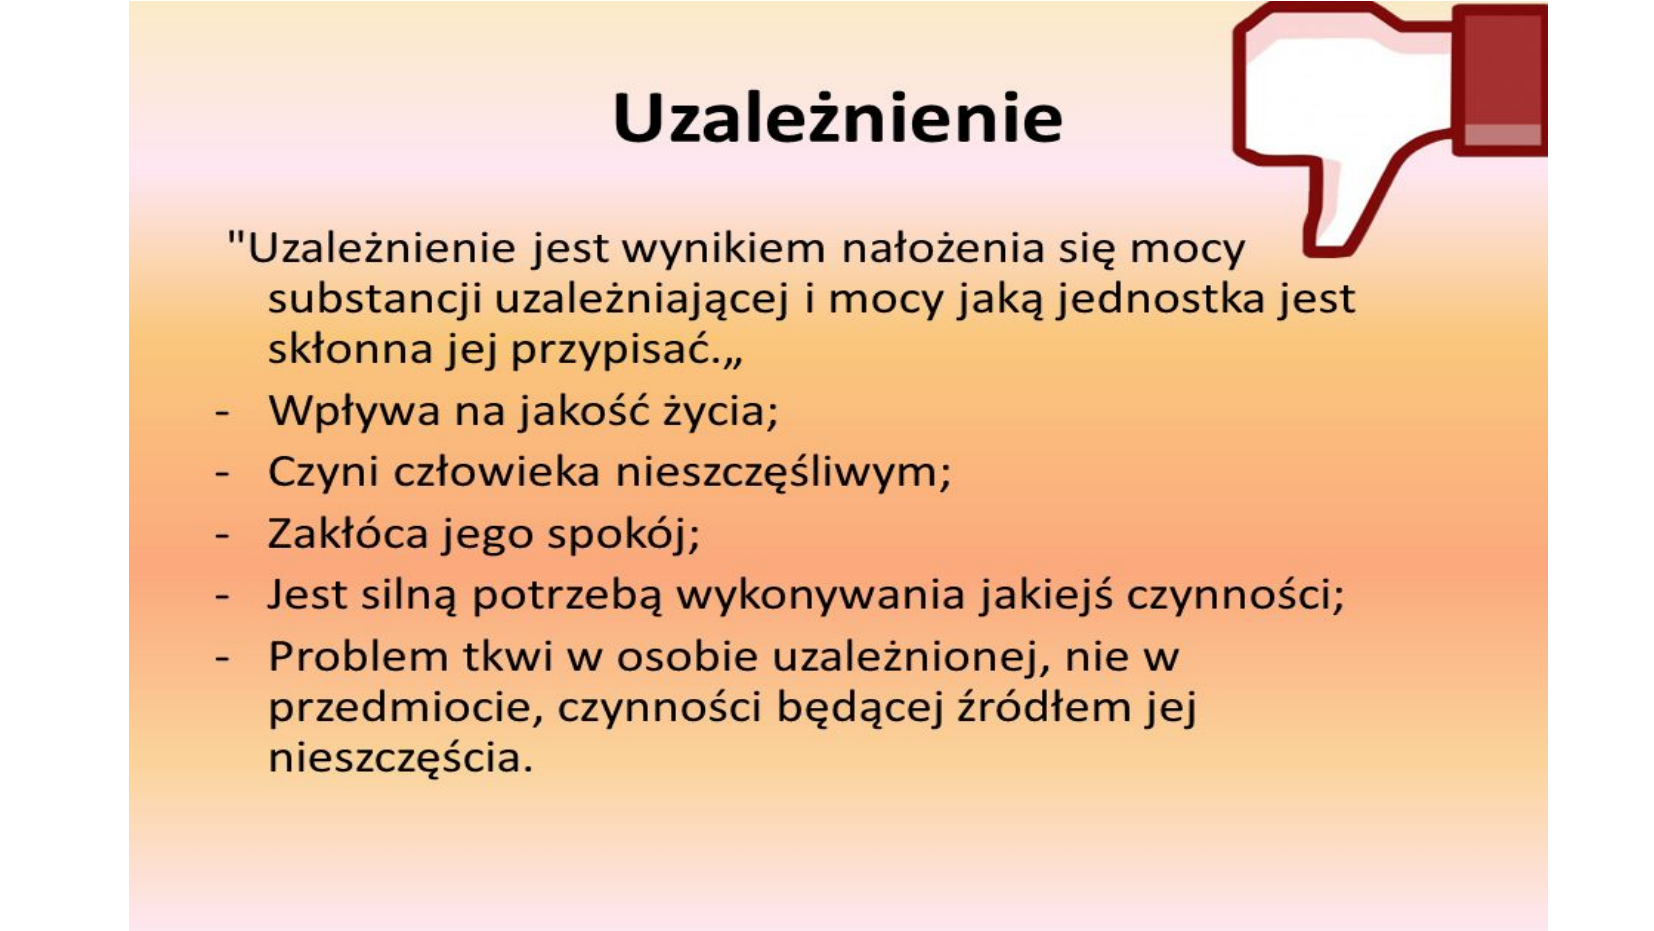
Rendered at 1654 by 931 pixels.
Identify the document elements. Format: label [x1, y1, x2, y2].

picture [129, 1, 1548, 931]
